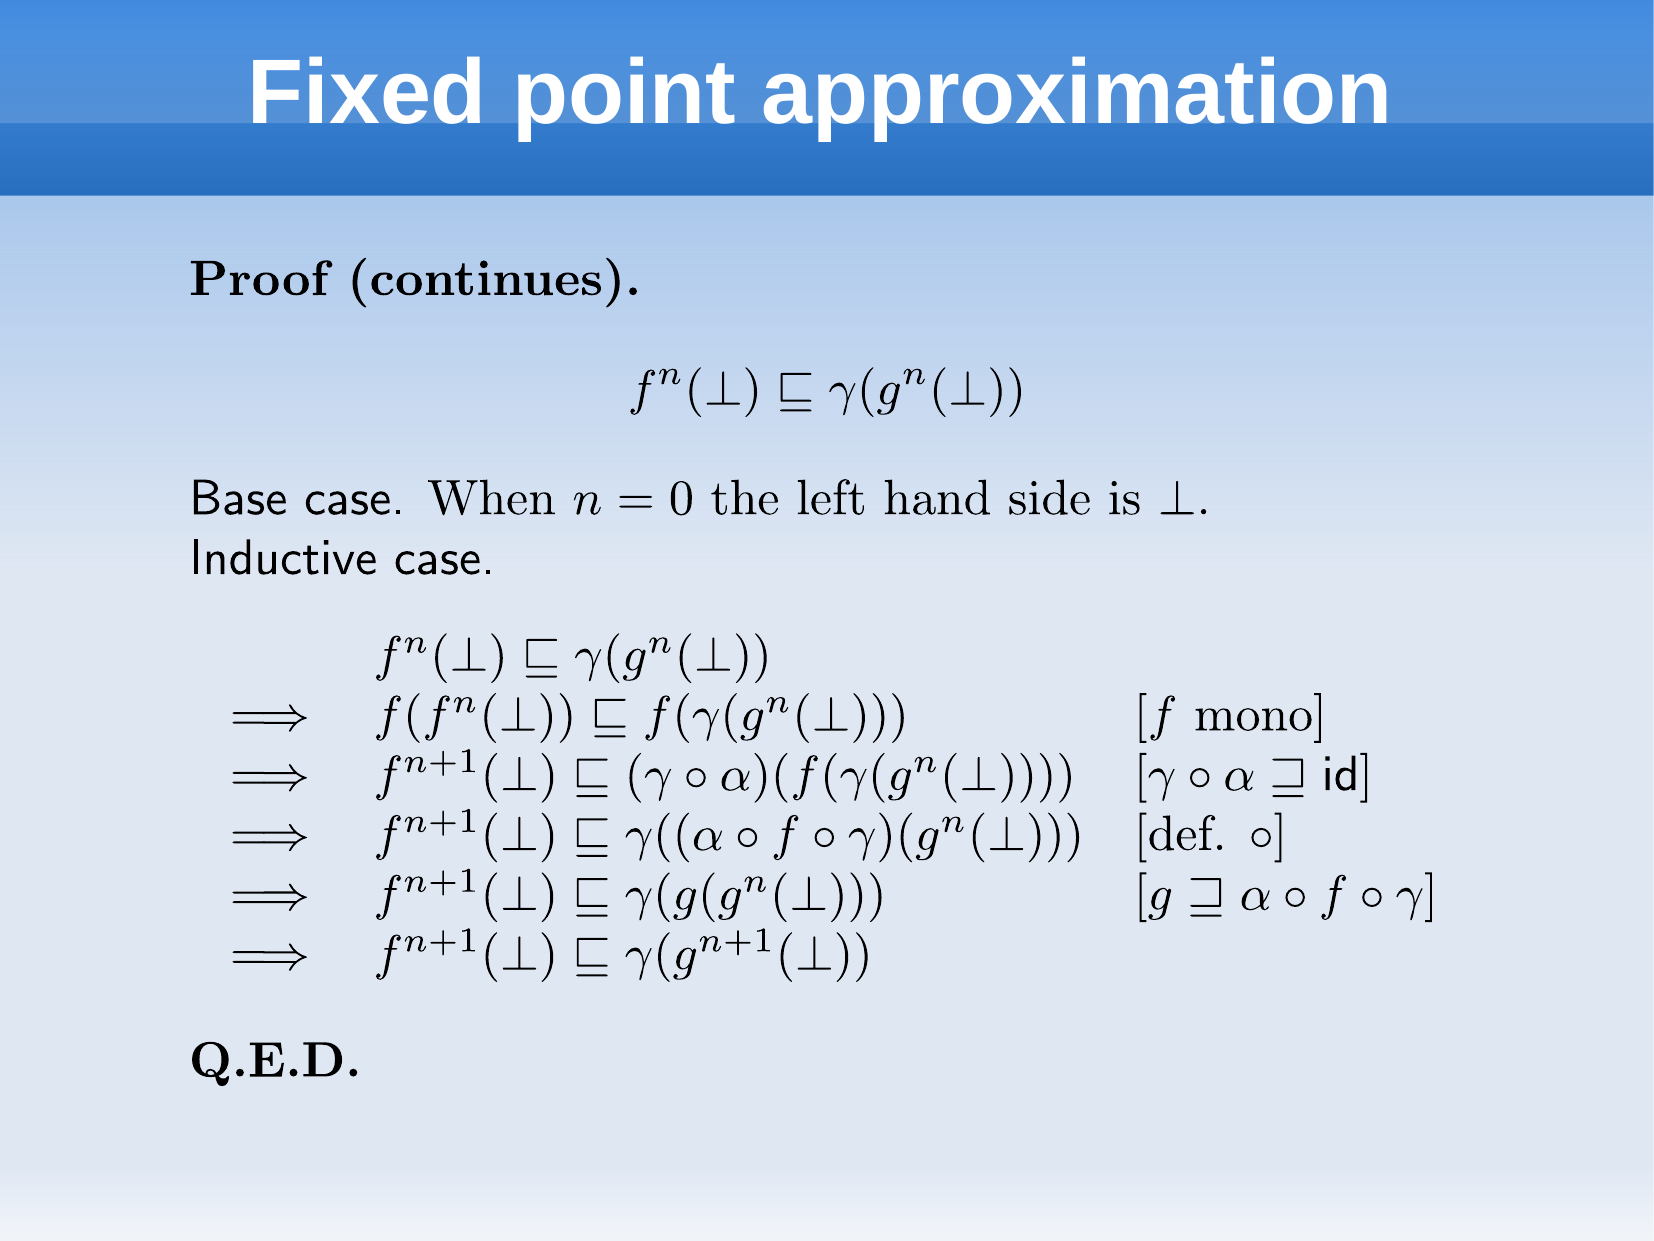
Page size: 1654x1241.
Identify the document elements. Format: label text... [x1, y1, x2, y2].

picture [0, 0, 1654, 1241]
text_box [188, 257, 1438, 1087]
title Fixed point approximation [76, 0, 1565, 196]
